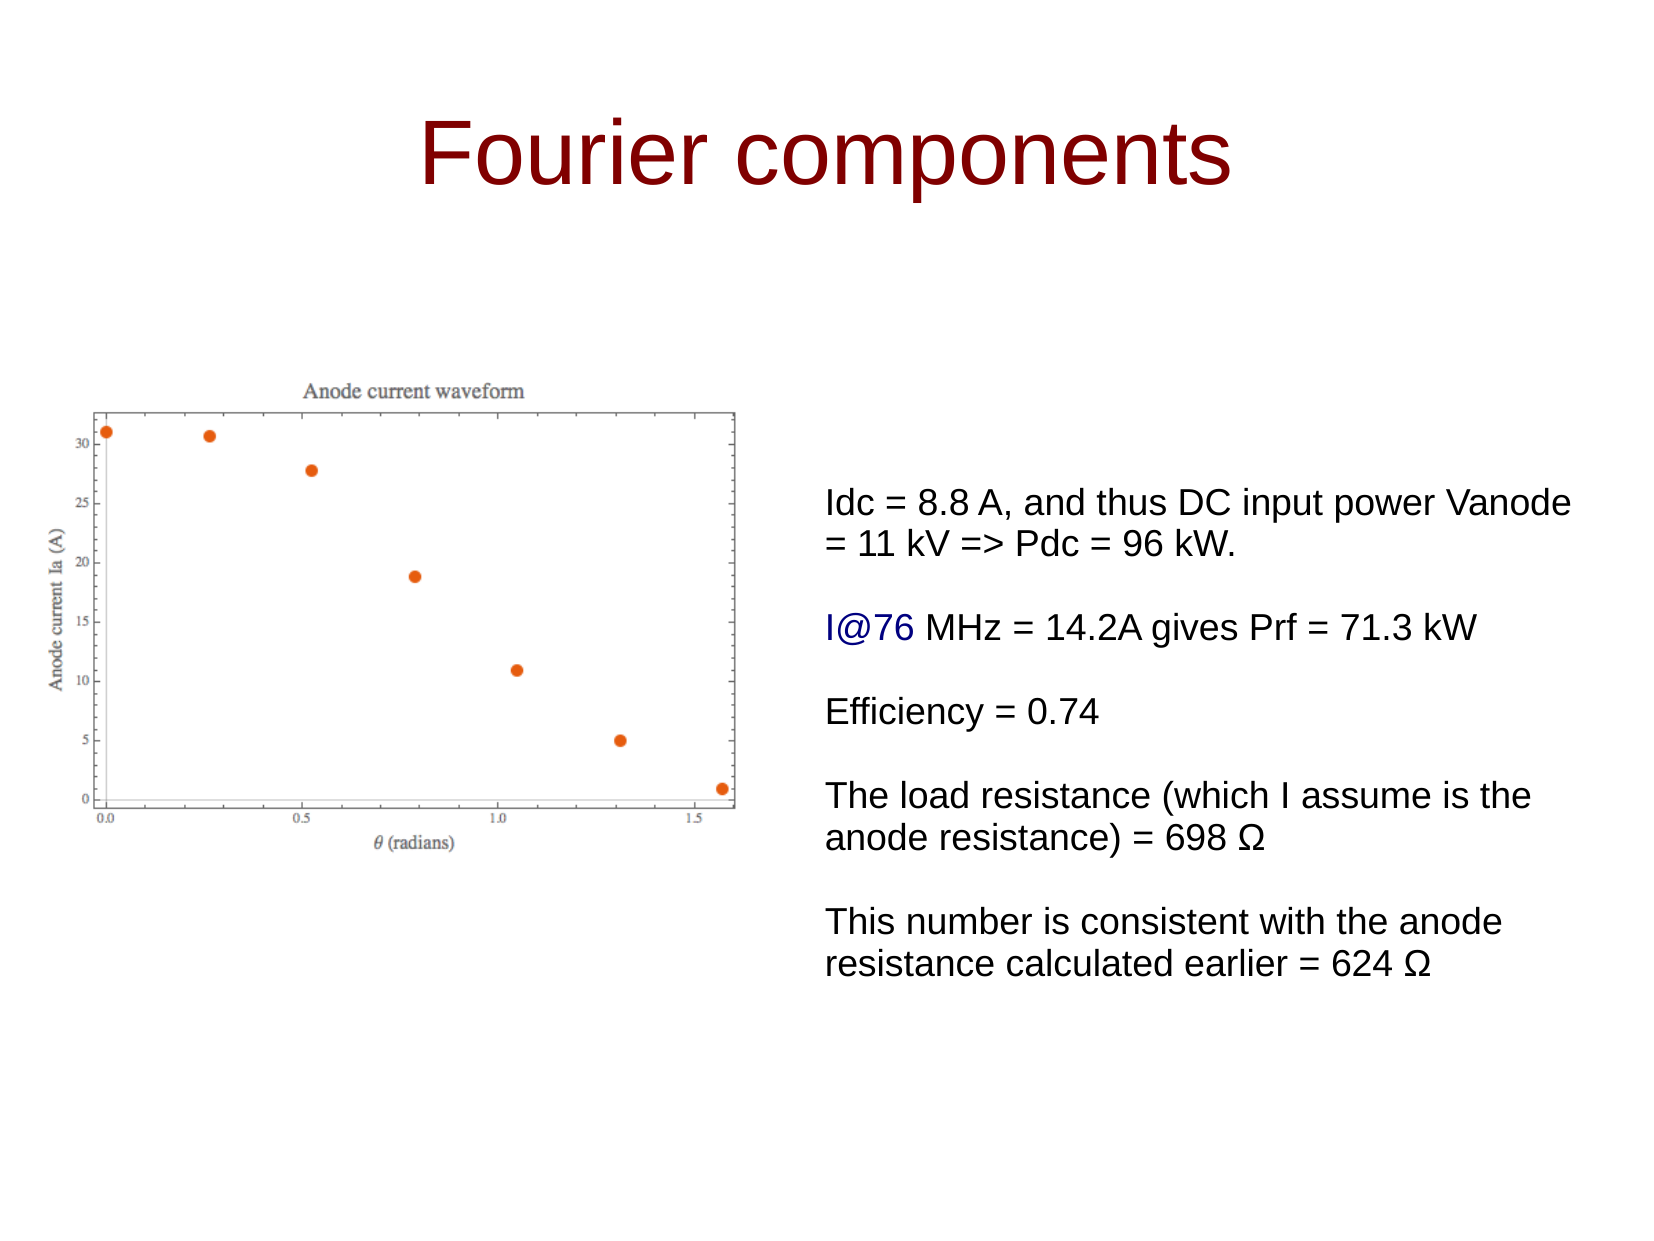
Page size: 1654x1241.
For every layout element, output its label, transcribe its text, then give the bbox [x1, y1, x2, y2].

text_box Idc = 8.8 A, and thus DC input power Vanode = 11 kV => Pdc = 96 kW. I@76 MHz = 14.2A gives Prf = 71.3 kW Efficiency = 0.74 The load resistance (which I assume is the anode resistance) = 698 Ω This number is consistent with the anode resistance calculated earlier = 624 Ω [810, 473, 1591, 987]
title Fourier components [82, 49, 1571, 257]
picture [48, 382, 737, 856]
